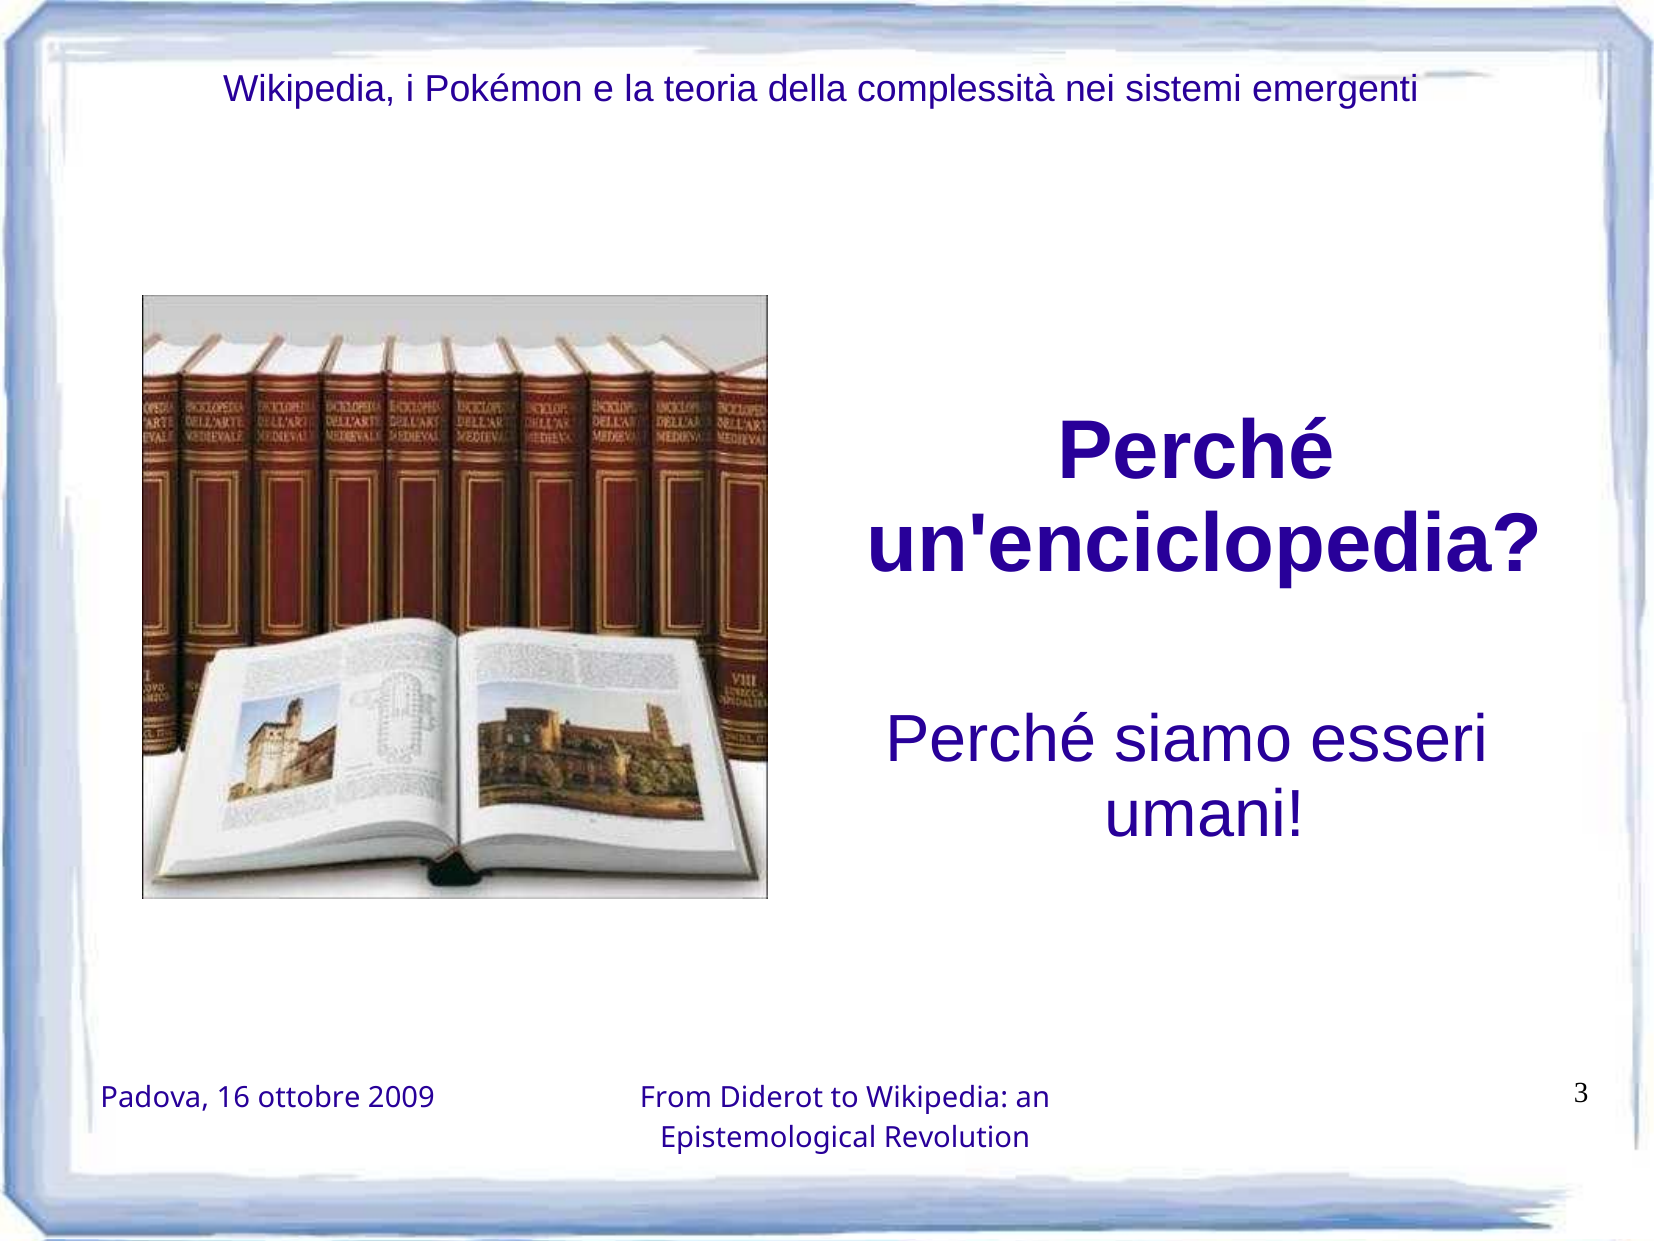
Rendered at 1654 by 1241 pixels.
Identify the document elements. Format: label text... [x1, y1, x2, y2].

subtitle Perché un'enciclopedia? Perché siamo esseri umani! [767, 324, 1571, 1004]
picture [0, 0, 1654, 1241]
title Wikipedia, i Pokémon e la teoria della complessità nei sistemi emergenti [76, 59, 1565, 119]
